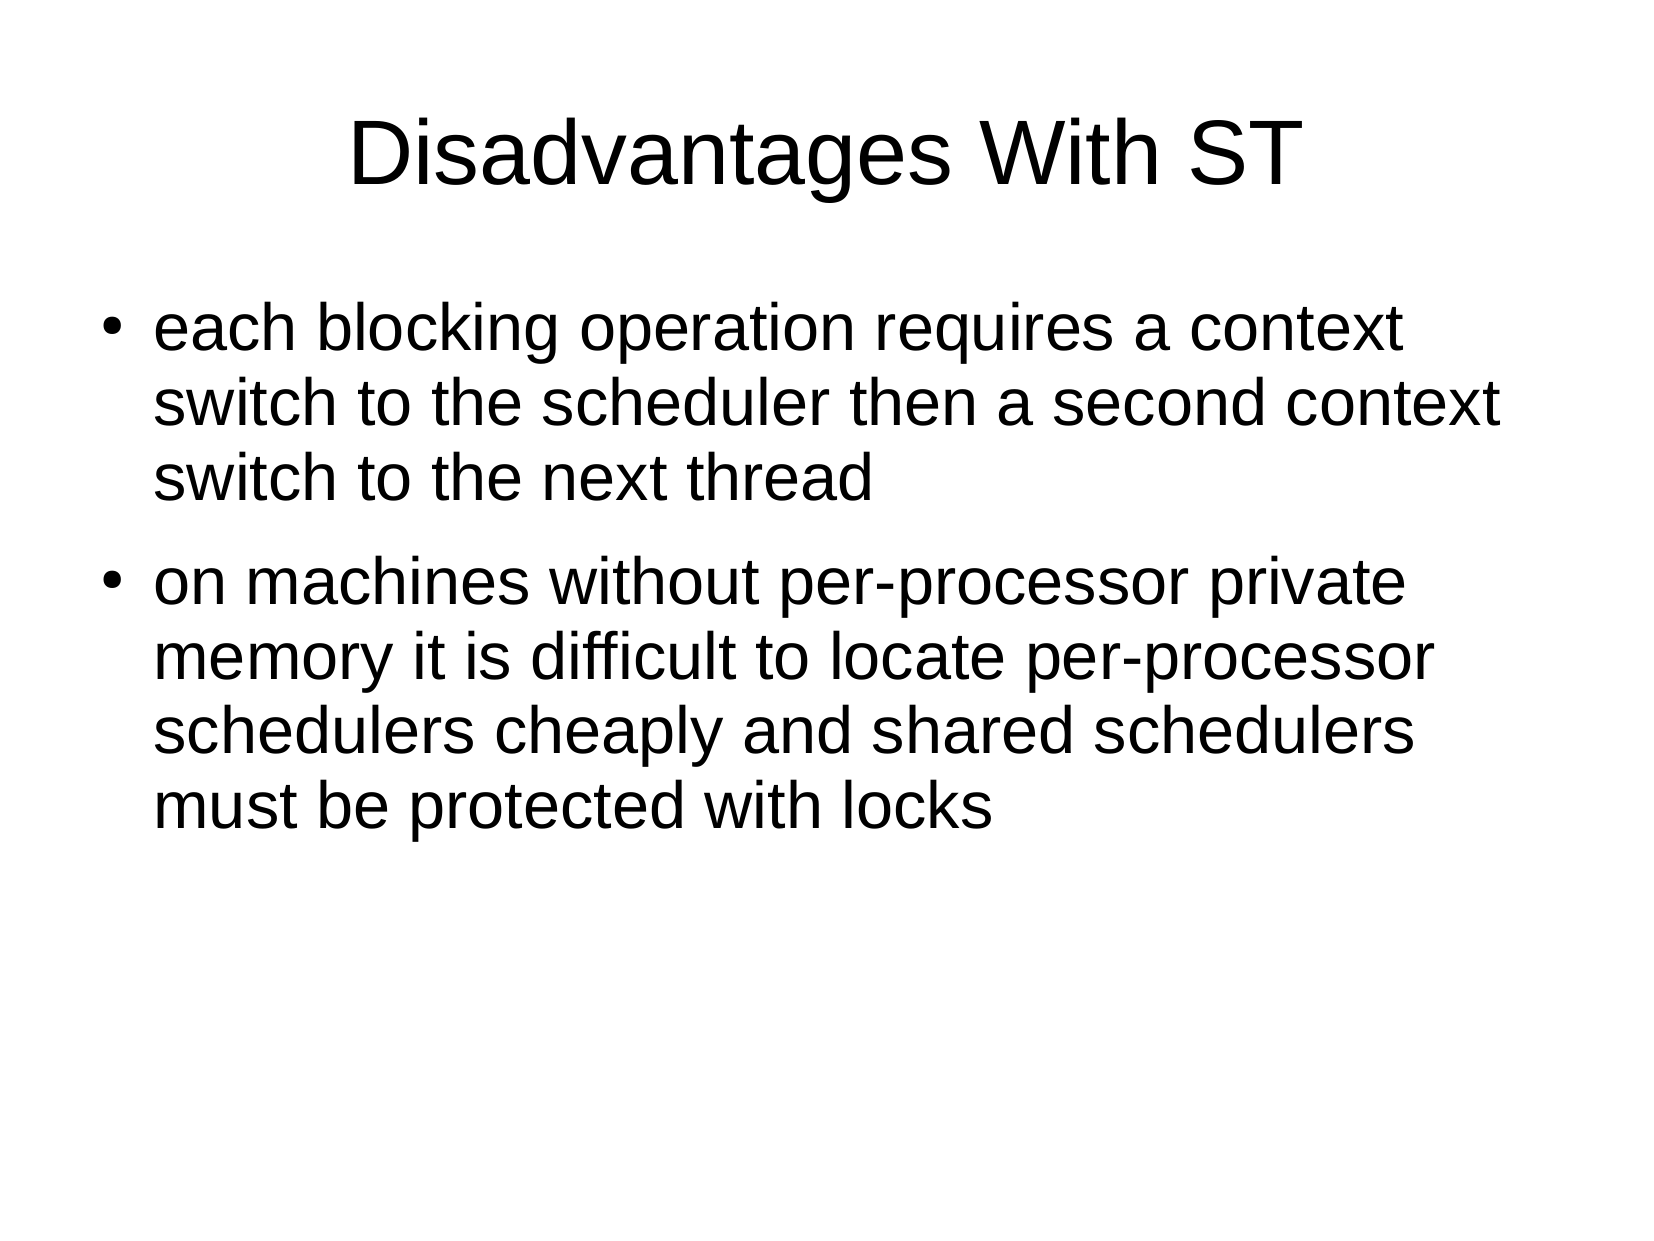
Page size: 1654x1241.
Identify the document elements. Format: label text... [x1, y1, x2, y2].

title Disadvantages With ST [82, 49, 1571, 257]
list each blocking operation requires a context switch to the scheduler then a second context switch to the next thread on machines without per-processor private memory it is difficult to locate per-processor schedulers cheaply and shared schedulers must be protected with locks [82, 290, 1571, 1010]
